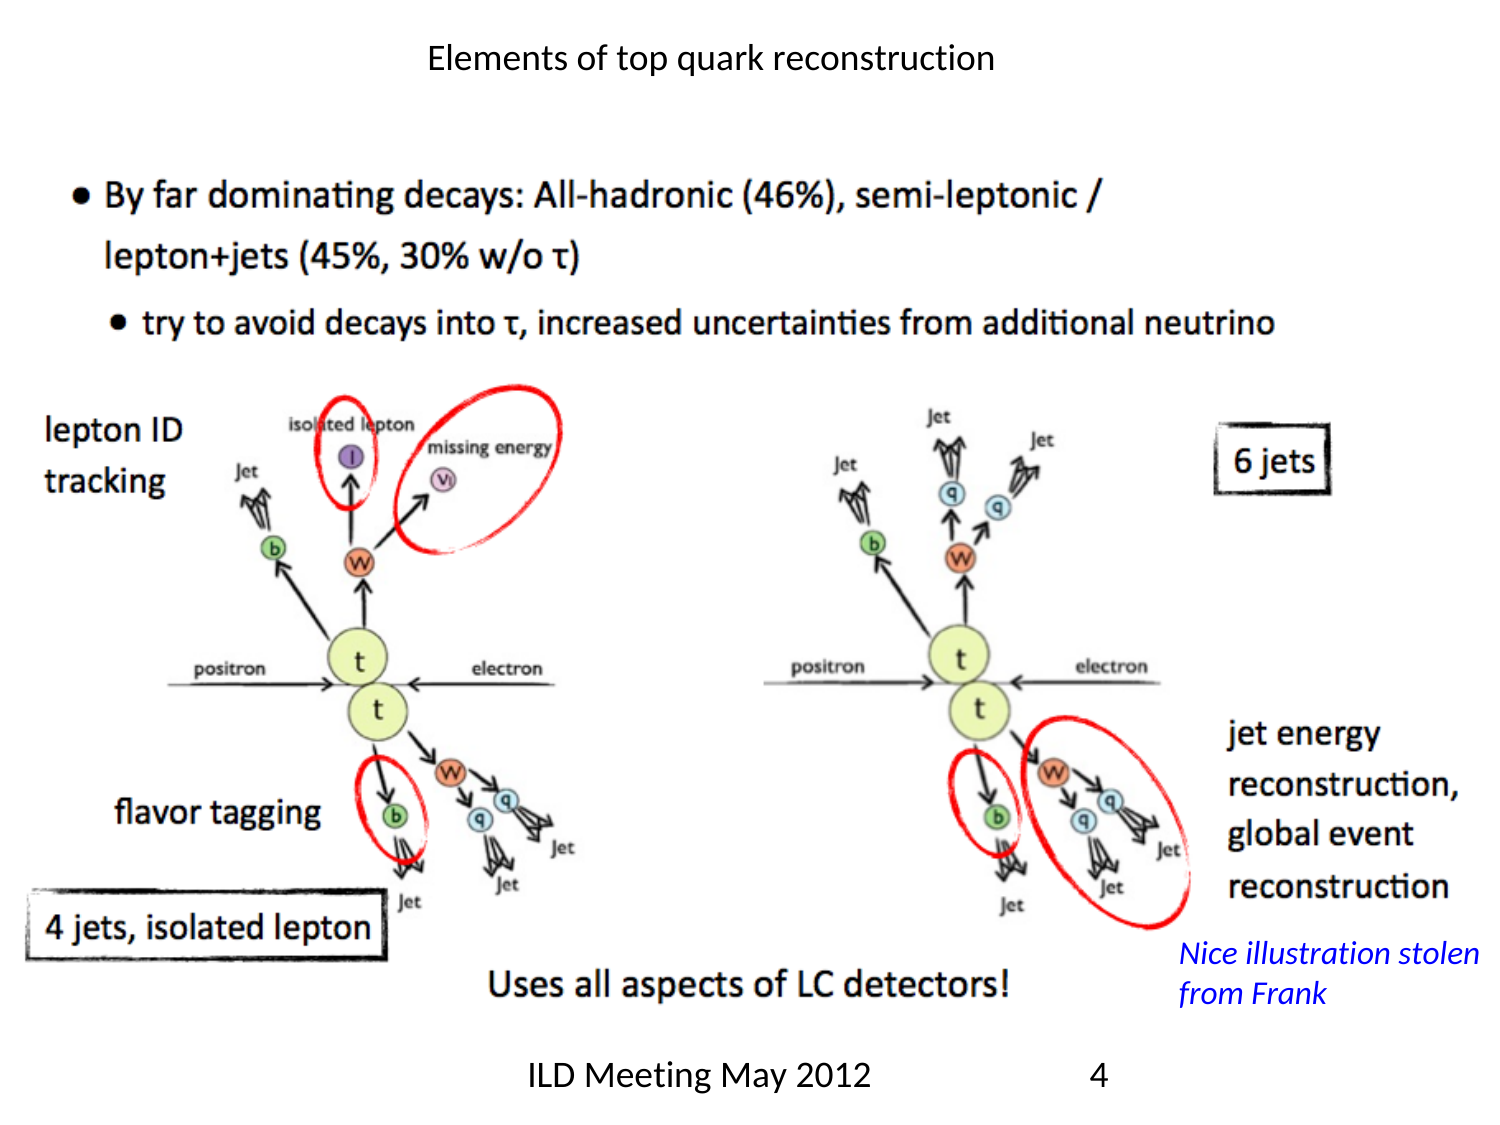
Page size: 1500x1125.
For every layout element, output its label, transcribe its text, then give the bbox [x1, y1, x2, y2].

text_box Nice illustration stolen from Frank [1164, 923, 1500, 1019]
text_box Elements of top quark reconstruction [412, 25, 1012, 86]
picture [14, 147, 1481, 1045]
